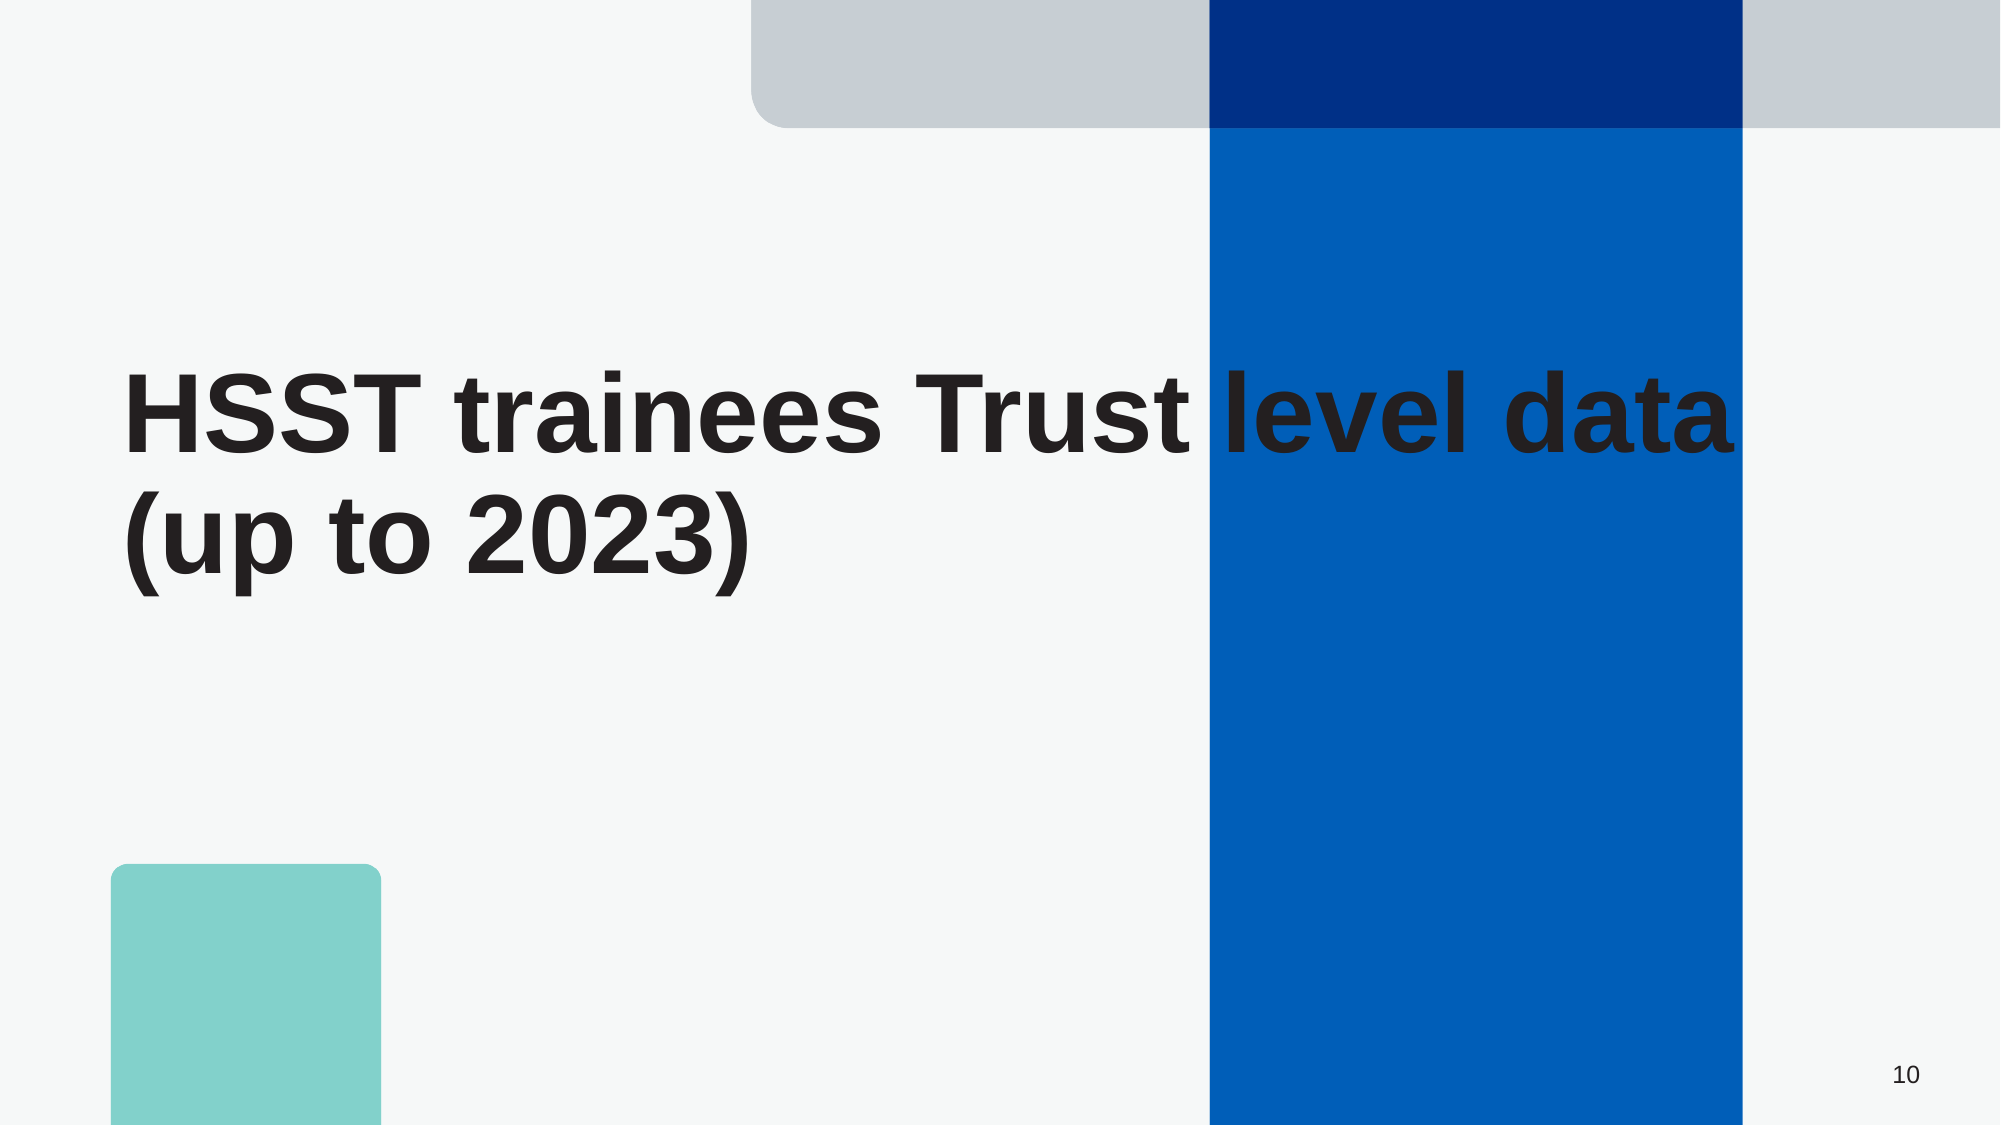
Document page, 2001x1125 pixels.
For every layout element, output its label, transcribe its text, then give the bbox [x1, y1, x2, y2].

title HSST trainees Trust level data (up to 2023) [122, 355, 1144, 573]
